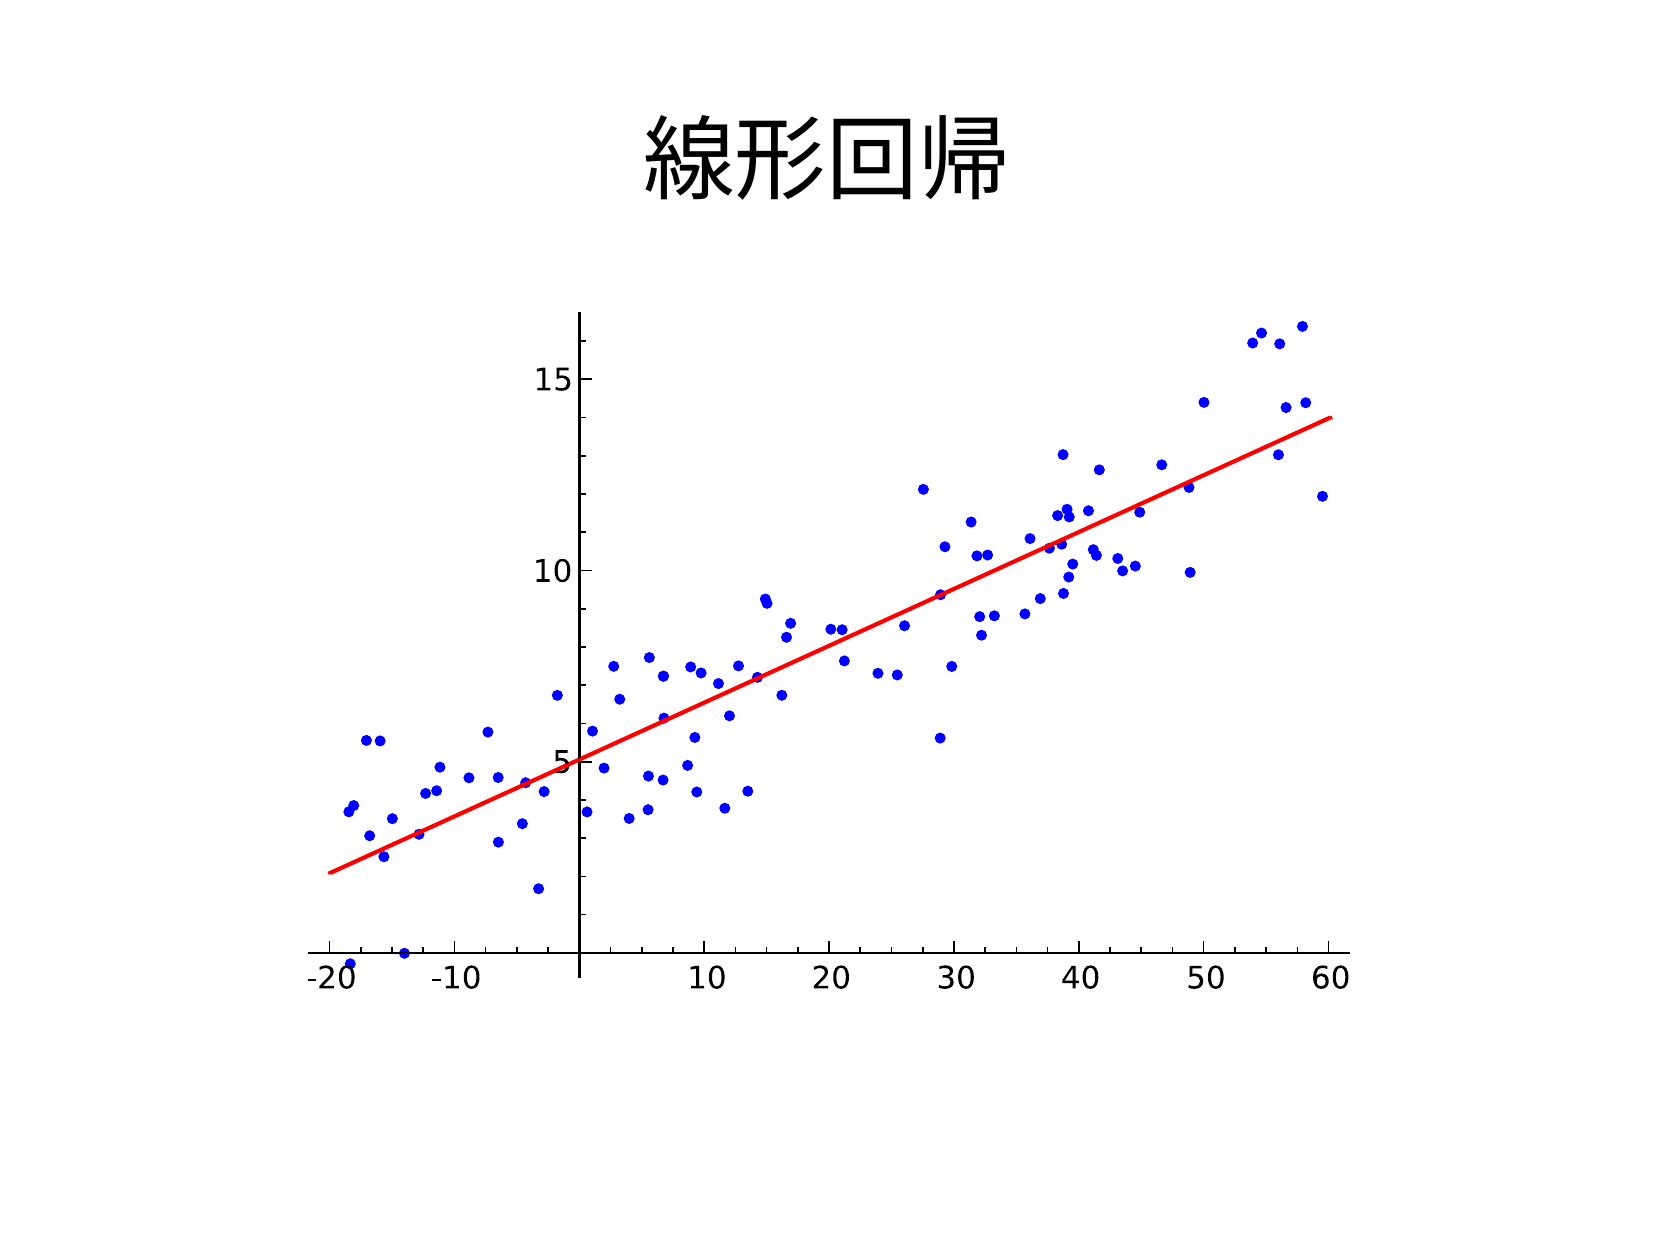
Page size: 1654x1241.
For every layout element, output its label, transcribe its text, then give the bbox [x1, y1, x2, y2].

picture [282, 290, 1371, 1010]
title 線形回帰 [82, 49, 1571, 257]
